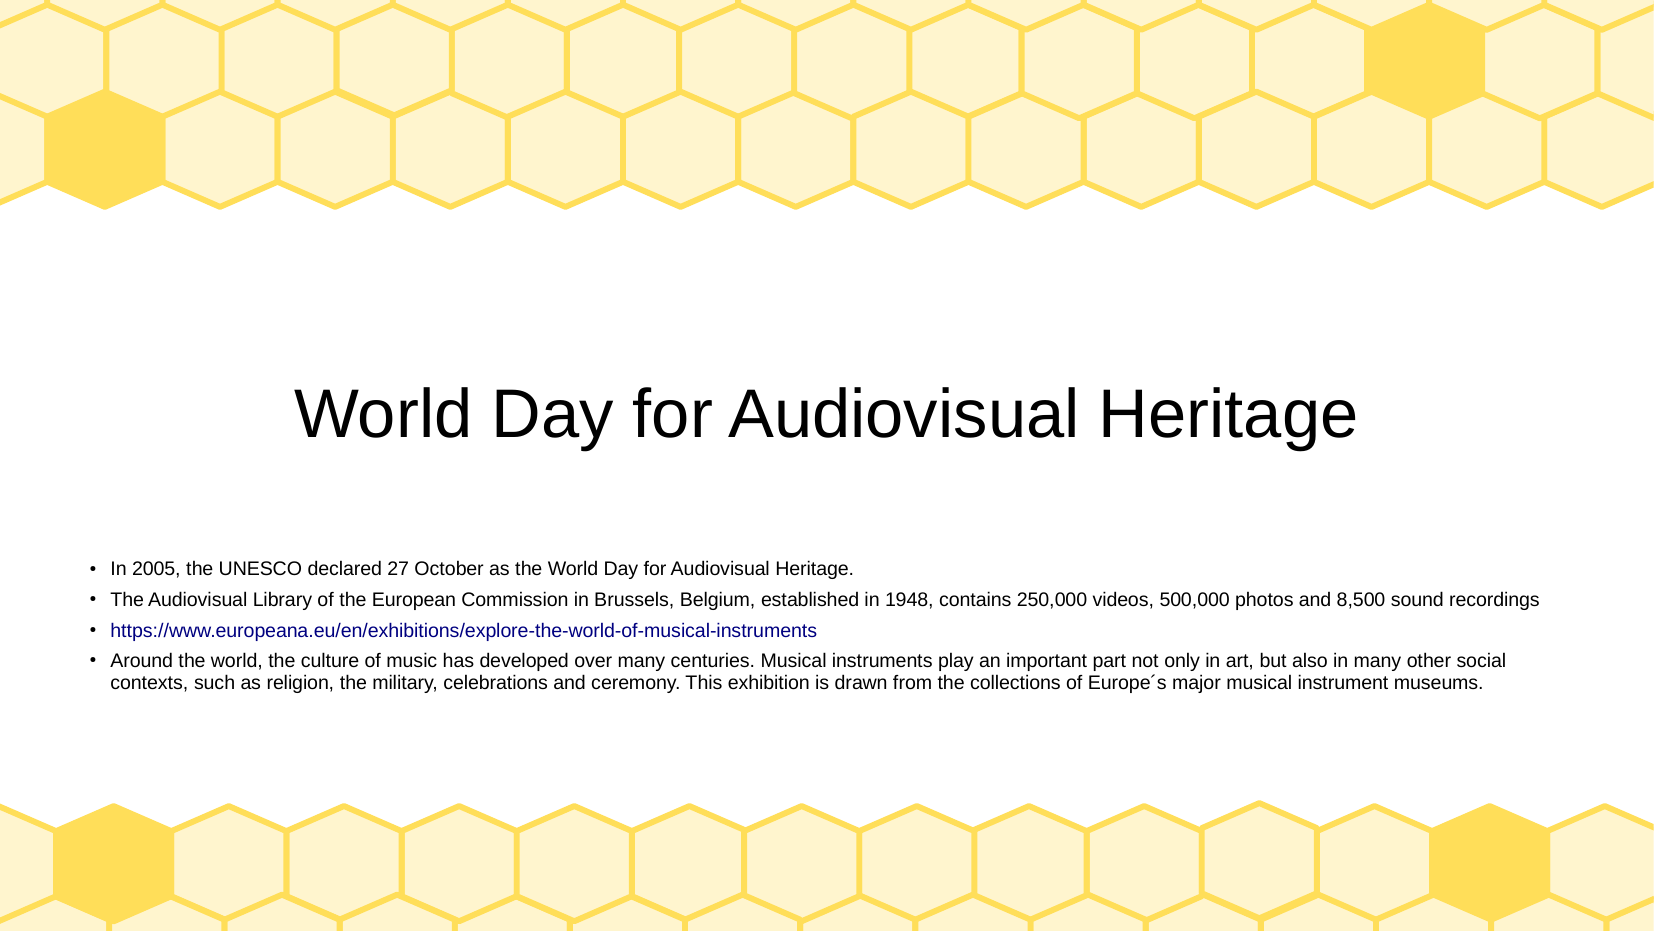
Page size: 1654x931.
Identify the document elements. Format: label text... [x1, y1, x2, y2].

list In 2005, the UNESCO declared 27 October as the World Day for Audiovisual Heritage. The Audiovisual Library of the European Commission in Brussels, Belgium, established in 1948, contains 250,000 videos, 500,000 photos and 8,500 sound recordings https://www.europeana.eu/en/exhibitions/explore-the-world-of-musical-instruments Around the world, the culture of music has developed over many centuries. Musical instruments play an important part not only in art, but also in many other social contexts, such as religion, the military, celebrations and ceremony. This exhibition is drawn from the collections of Europe´s major musical instrument museums. [82, 558, 1571, 700]
title World Day for Audiovisual Heritage [82, 314, 1571, 514]
